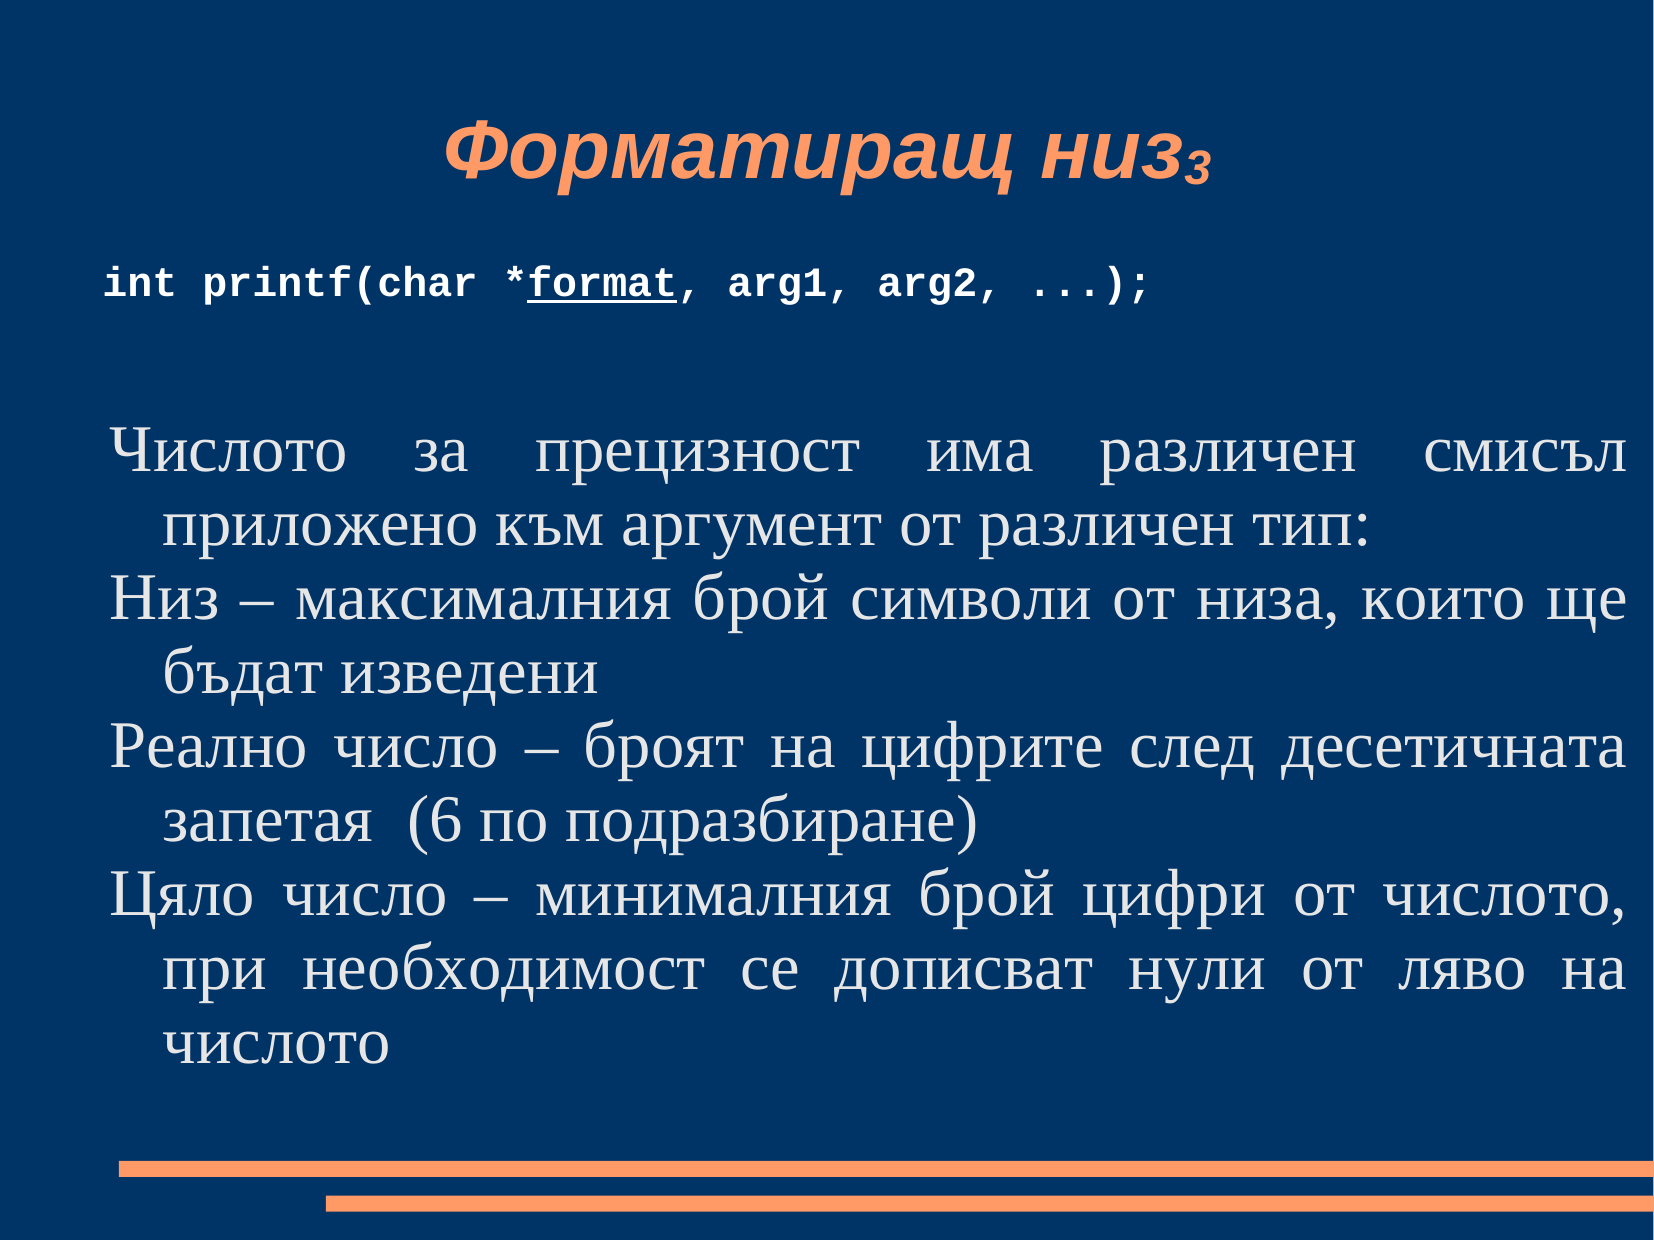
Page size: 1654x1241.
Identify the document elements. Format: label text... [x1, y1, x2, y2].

title Форматиращ низ3 [121, 46, 1534, 254]
list Числото за прецизност има различен смисъл приложено към аргумент от различен тип: Низ – максималния брой символи от низа, които ще бъдат изведени Реално число – броят на цифрите след десетичната запетая (6 по подразбиране) Цяло число – минималния брой цифри от числото, при необходимост се дописват нули от ляво на числото [91, 411, 1630, 1079]
text_box int printf(char *format, arg1, arg2, ...); [87, 254, 1523, 317]
